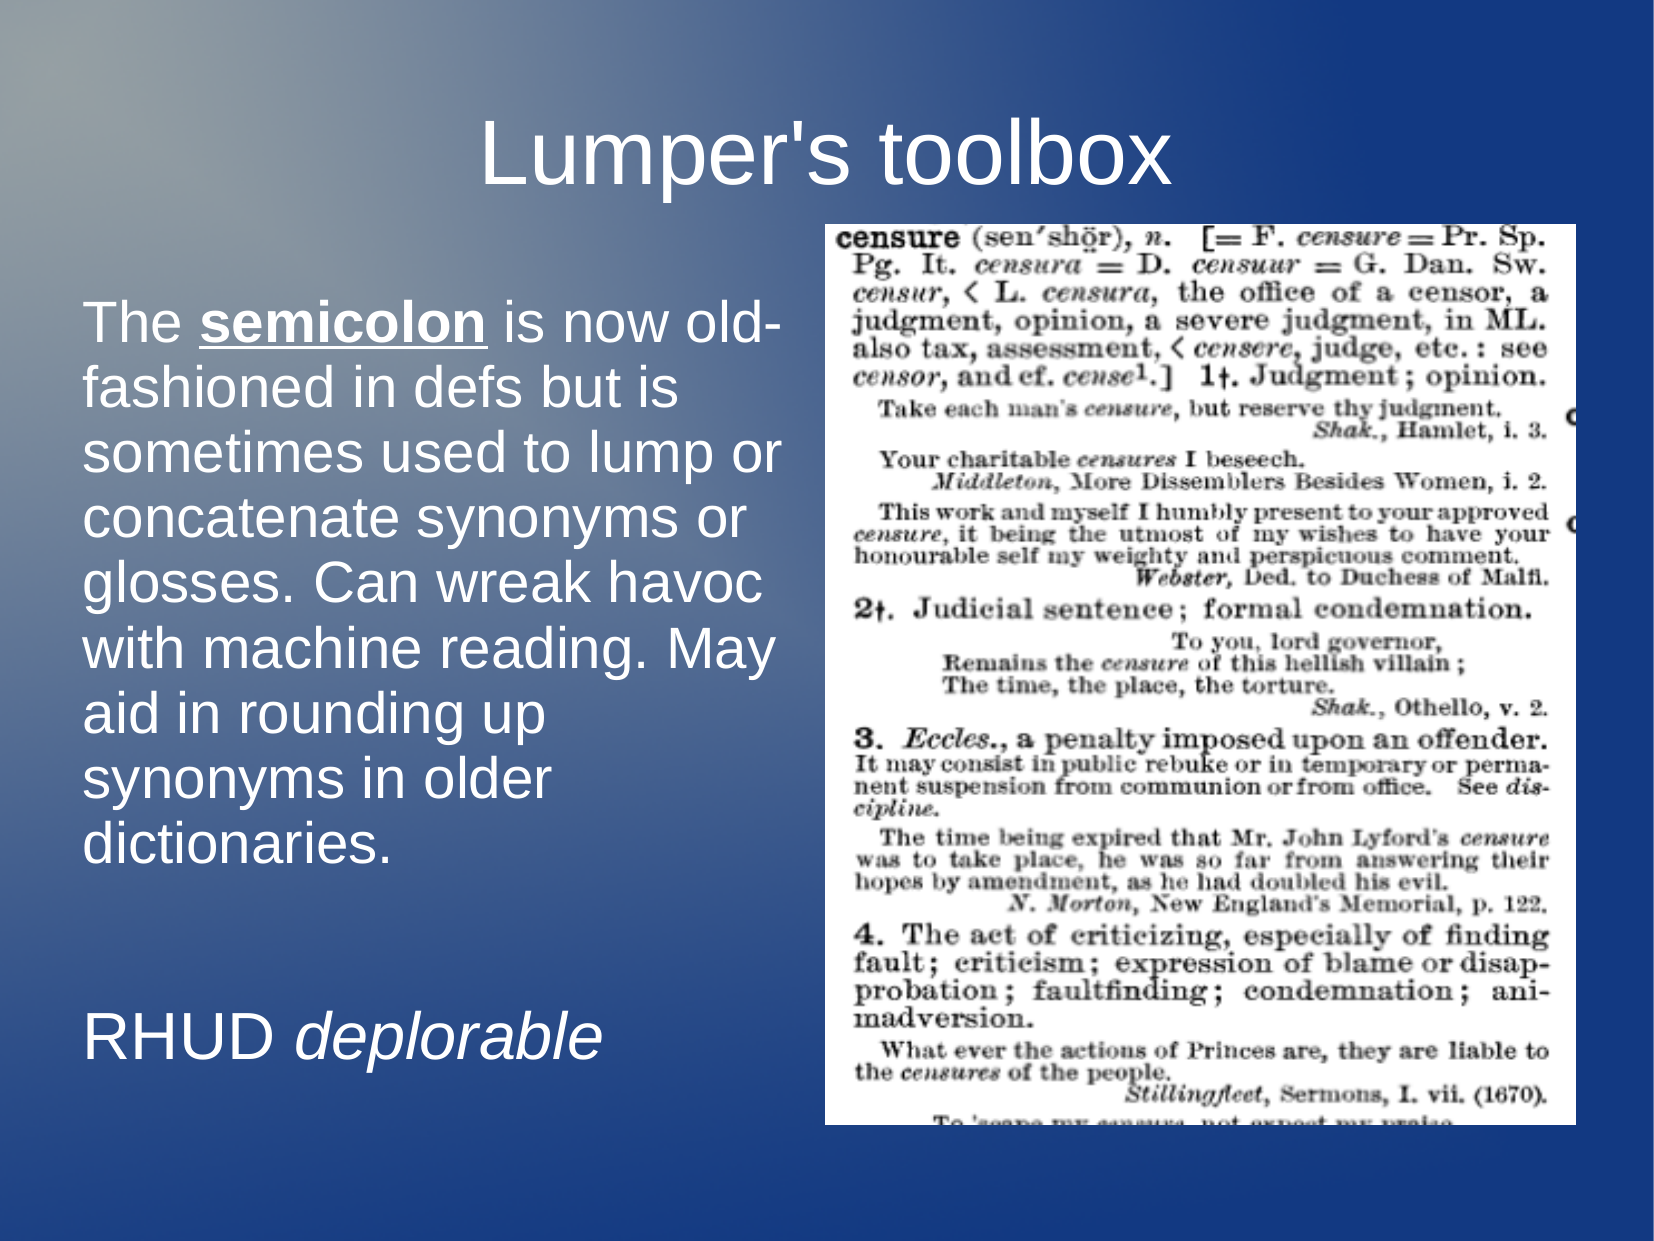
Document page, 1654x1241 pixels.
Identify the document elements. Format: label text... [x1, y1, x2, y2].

picture [0, 0, 1654, 1241]
list The semicolon is now old-fashioned in defs but is sometimes used to lump or concatenate synonyms or glosses. Can wreak havoc with machine reading. May aid in rounding up synonyms in older dictionaries. RHUD deplorable [82, 290, 809, 1094]
title Lumper's toolbox [82, 49, 1571, 257]
